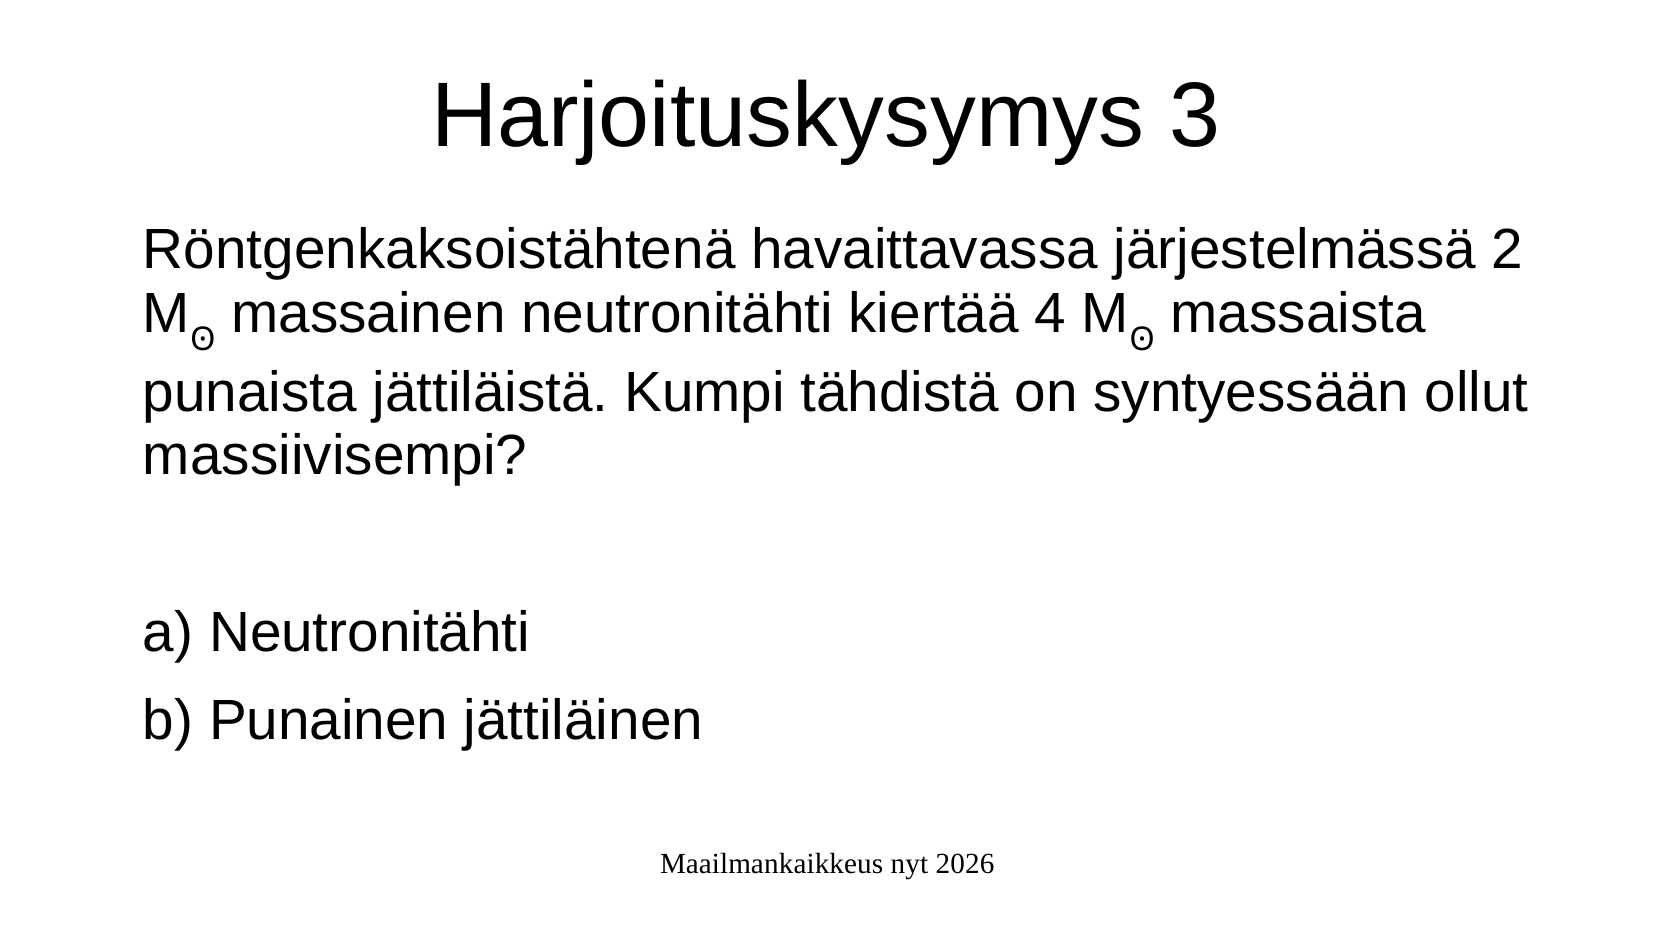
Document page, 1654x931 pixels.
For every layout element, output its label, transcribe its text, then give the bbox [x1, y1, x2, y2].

title Harjoituskysymys 3 [82, 37, 1571, 193]
list Röntgenkaksoistähtenä havaittavassa järjestelmässä 2 Mʘ massainen neutronitähti kiertää 4 Mʘ massaista punaista jättiläistä. Kumpi tähdistä on syntyessään ollut massiivisempi? a) Neutronitähti b) Punainen jättiläinen [82, 217, 1571, 758]
